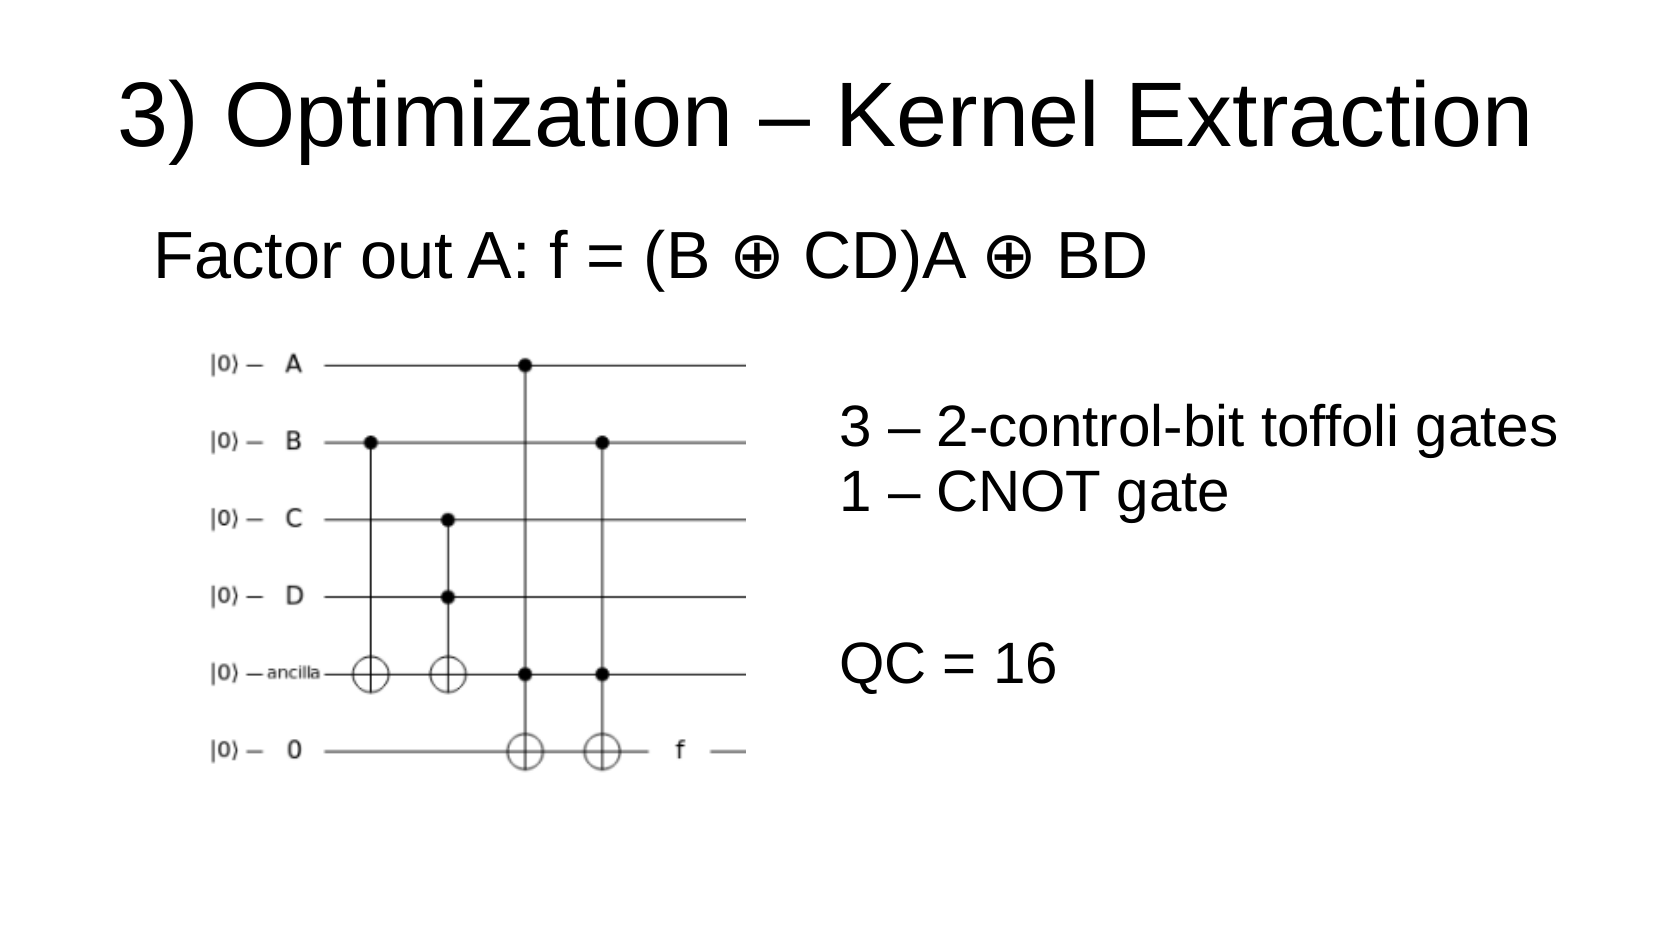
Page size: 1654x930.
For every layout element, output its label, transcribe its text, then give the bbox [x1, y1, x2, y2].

text_box 3 – 2-control-bit toffoli gates 1 – CNOT gate QC = 16 [824, 386, 1620, 736]
title 3) Optimization – Kernel Extraction [82, 37, 1571, 193]
picture [210, 329, 746, 796]
list Factor out A: f = (B ⊕ CD)A ⊕ BD [82, 217, 1571, 757]
